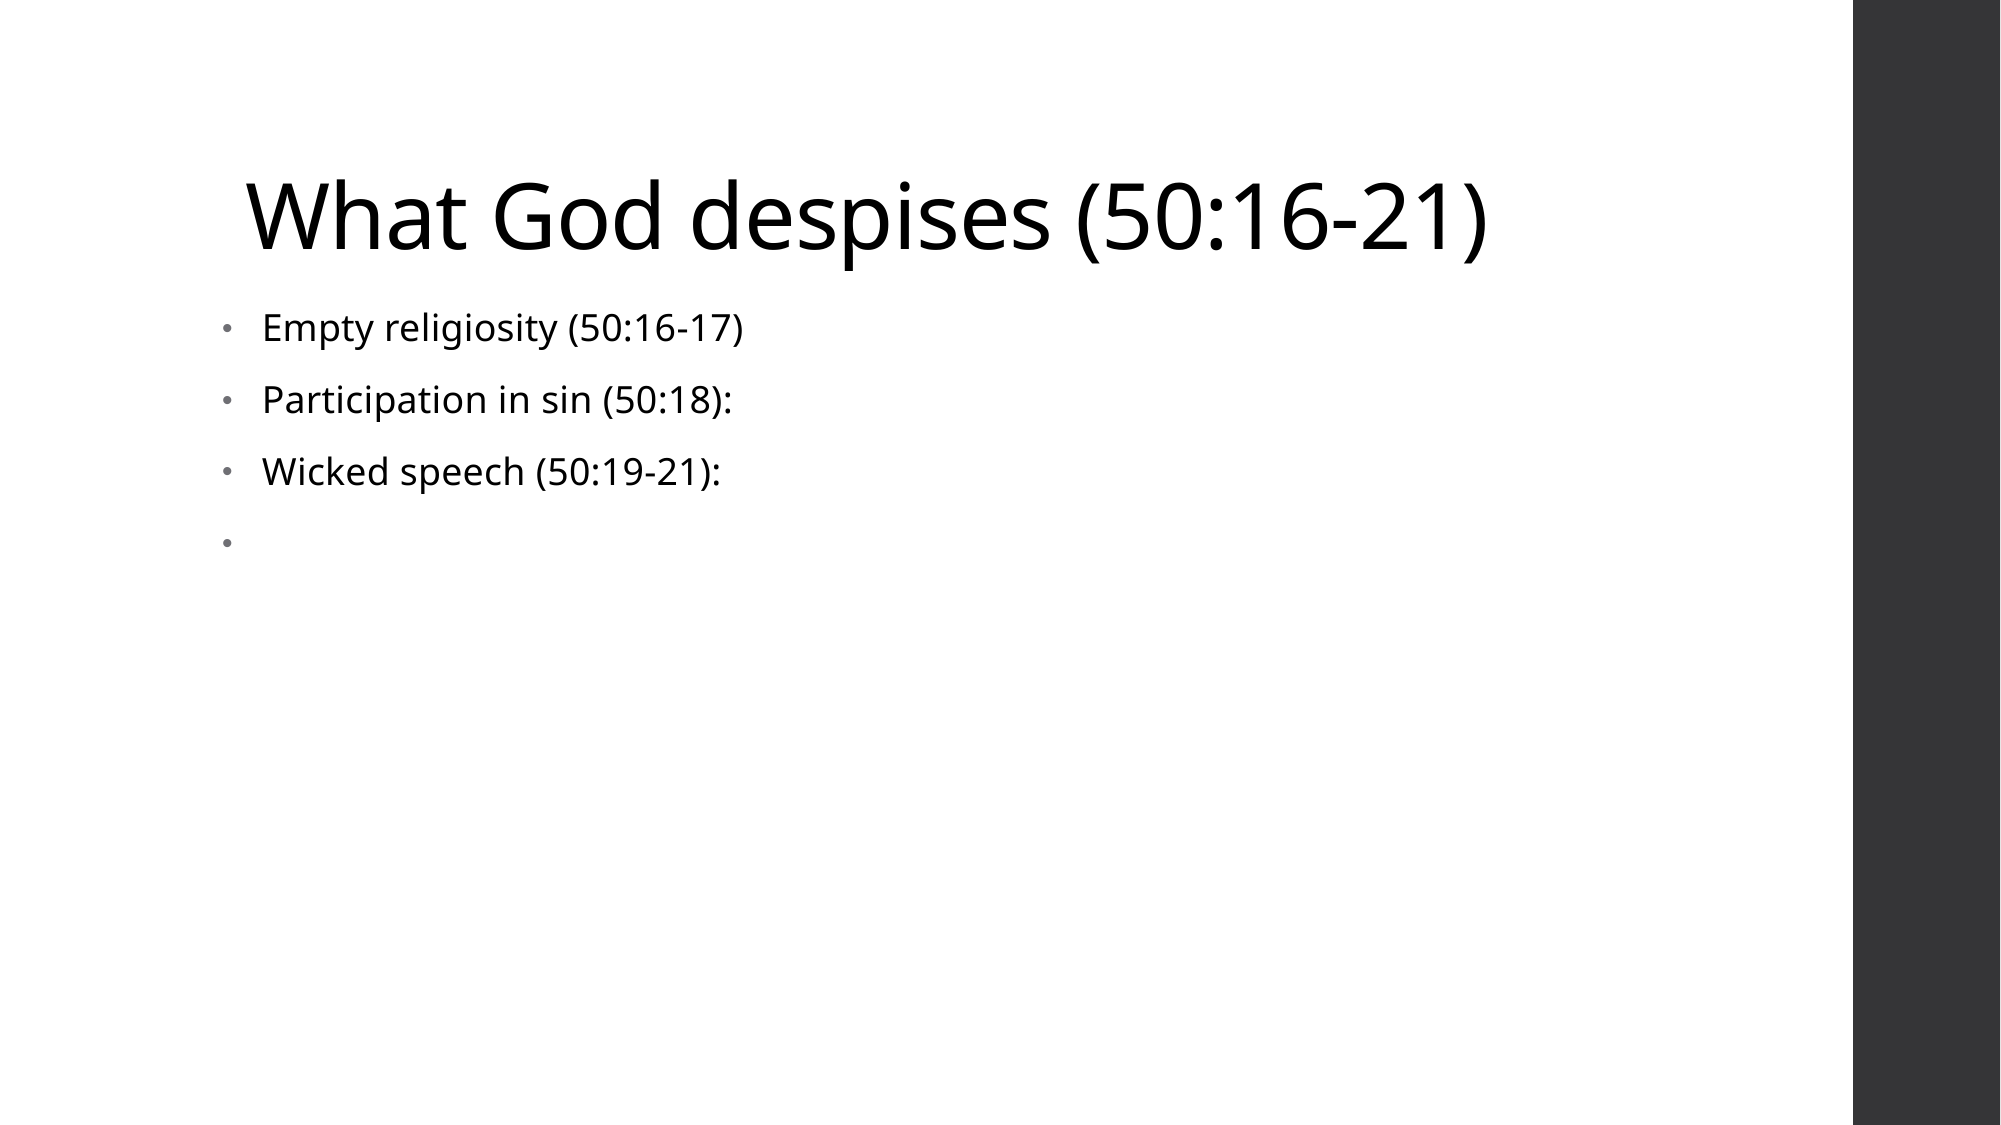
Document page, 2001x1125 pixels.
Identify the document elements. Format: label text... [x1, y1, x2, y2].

list Empty religiosity (50:16-17) Participation in sin (50:18): Wicked speech (50:19-21): [206, 299, 1617, 1014]
title What God despises (50:16-21) [206, 60, 1797, 278]
